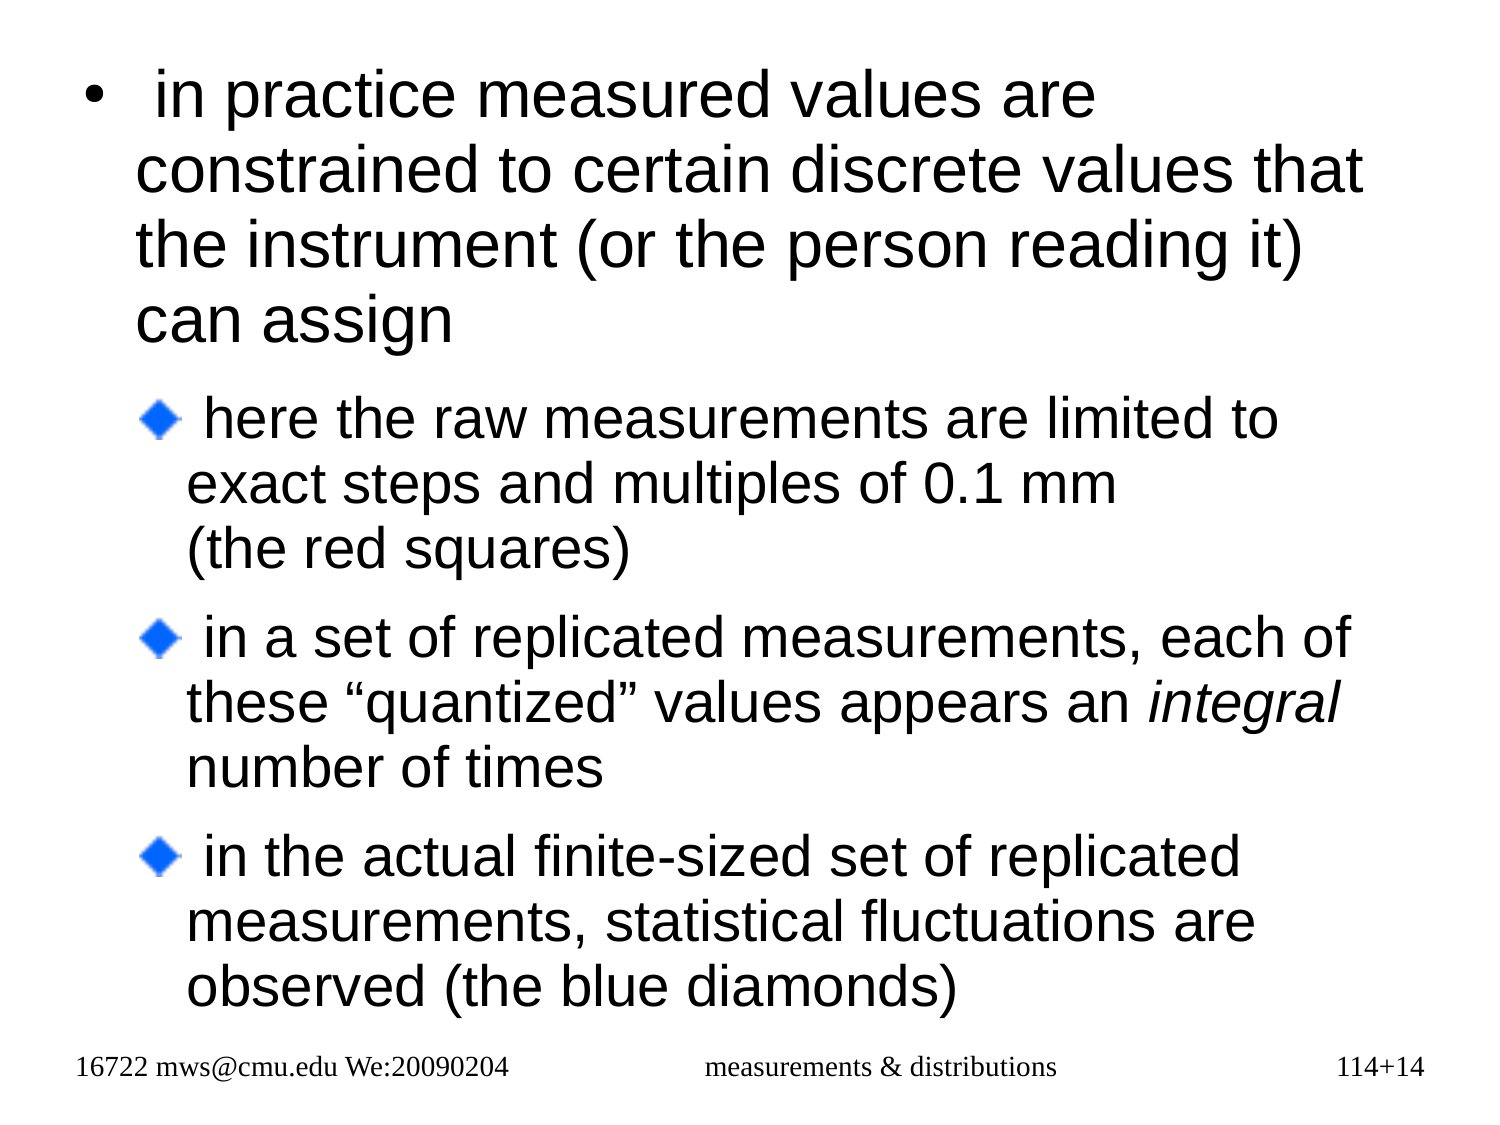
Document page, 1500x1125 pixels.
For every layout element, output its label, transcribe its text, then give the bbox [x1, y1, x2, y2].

list in practice measured values are constrained to certain discrete values that the instrument (or the person reading it) can assign here the raw measurements are limited to exact steps and multiples of 0.1 mm (the red squares) in a set of replicated measurements, each of these “quantized” values appears an integral number of times in the actual finite-sized set of replicated measurements, statistical fluctuations are observed (the blue diamonds) [49, 50, 1425, 1026]
